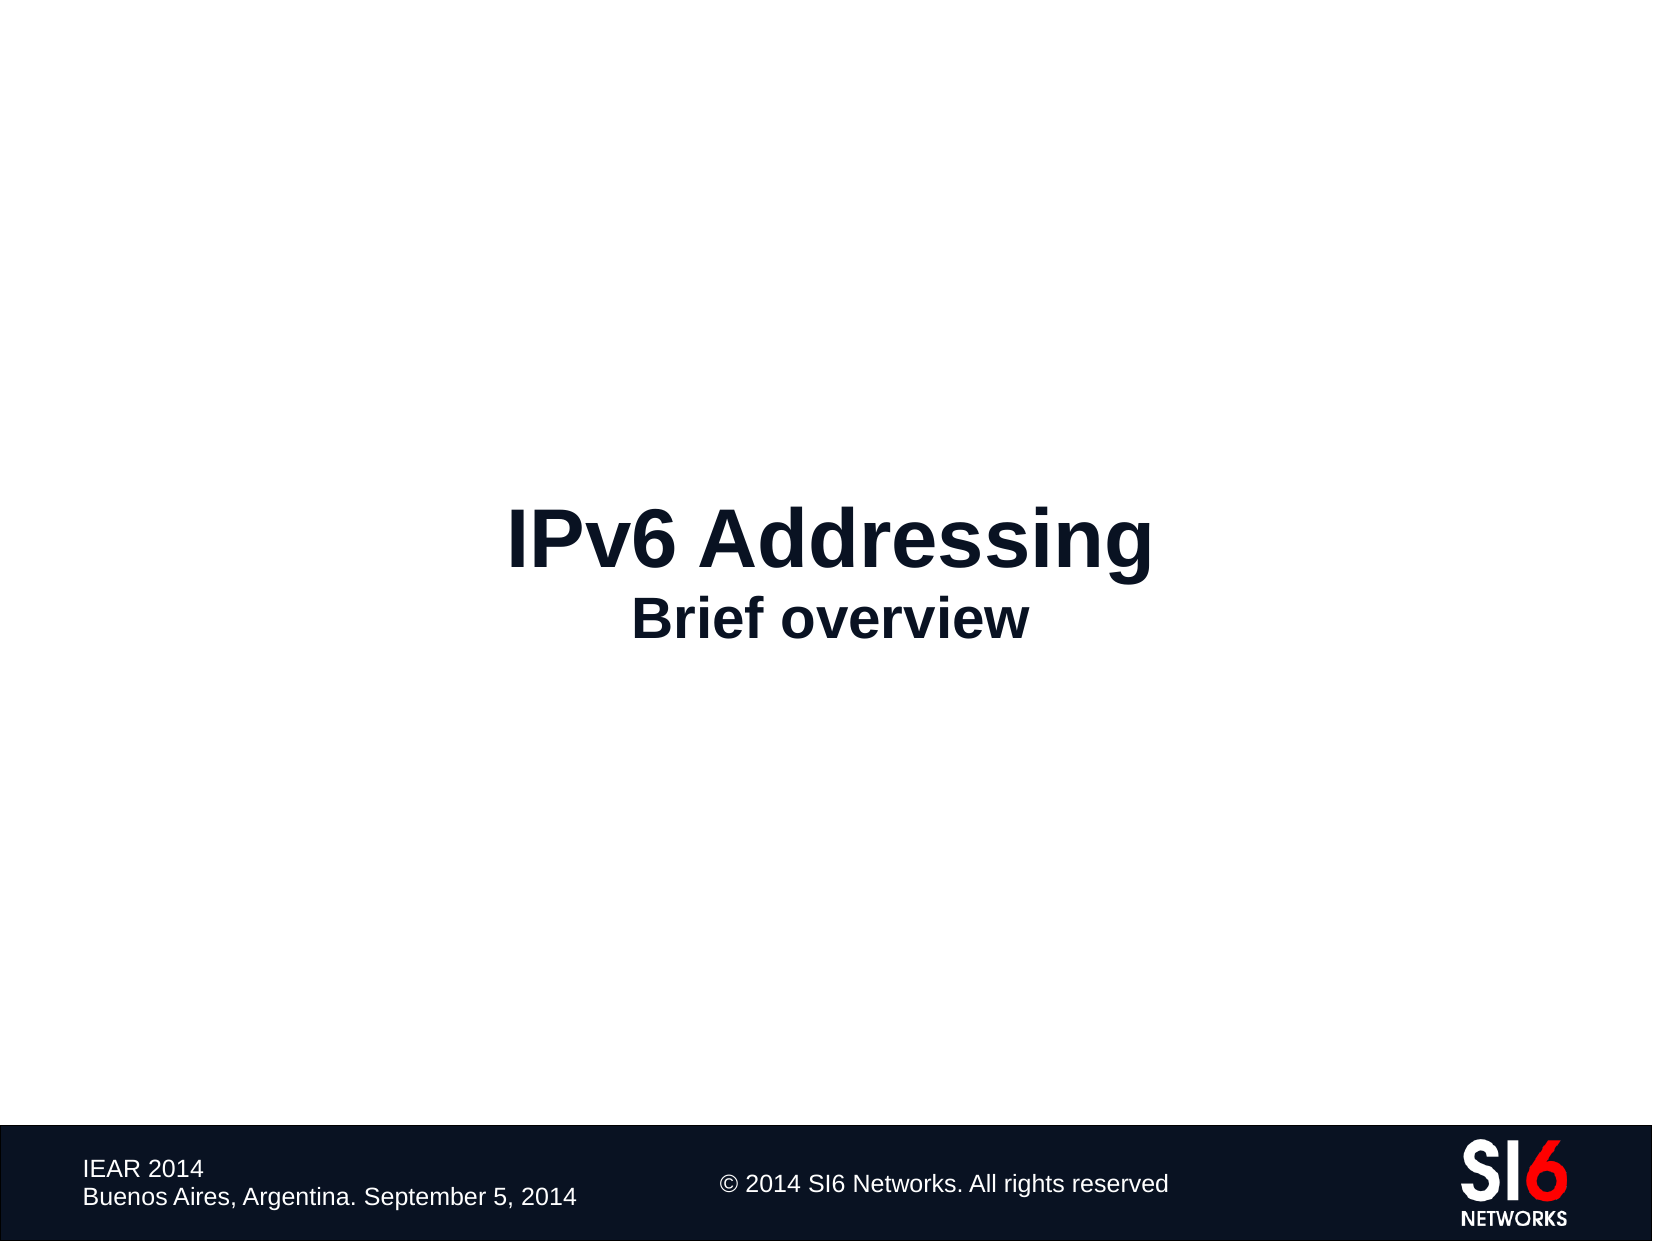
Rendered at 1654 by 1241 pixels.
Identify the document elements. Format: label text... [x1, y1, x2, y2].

title IPv6 Addressing Brief overview [86, 467, 1576, 676]
picture [1461, 1139, 1567, 1226]
